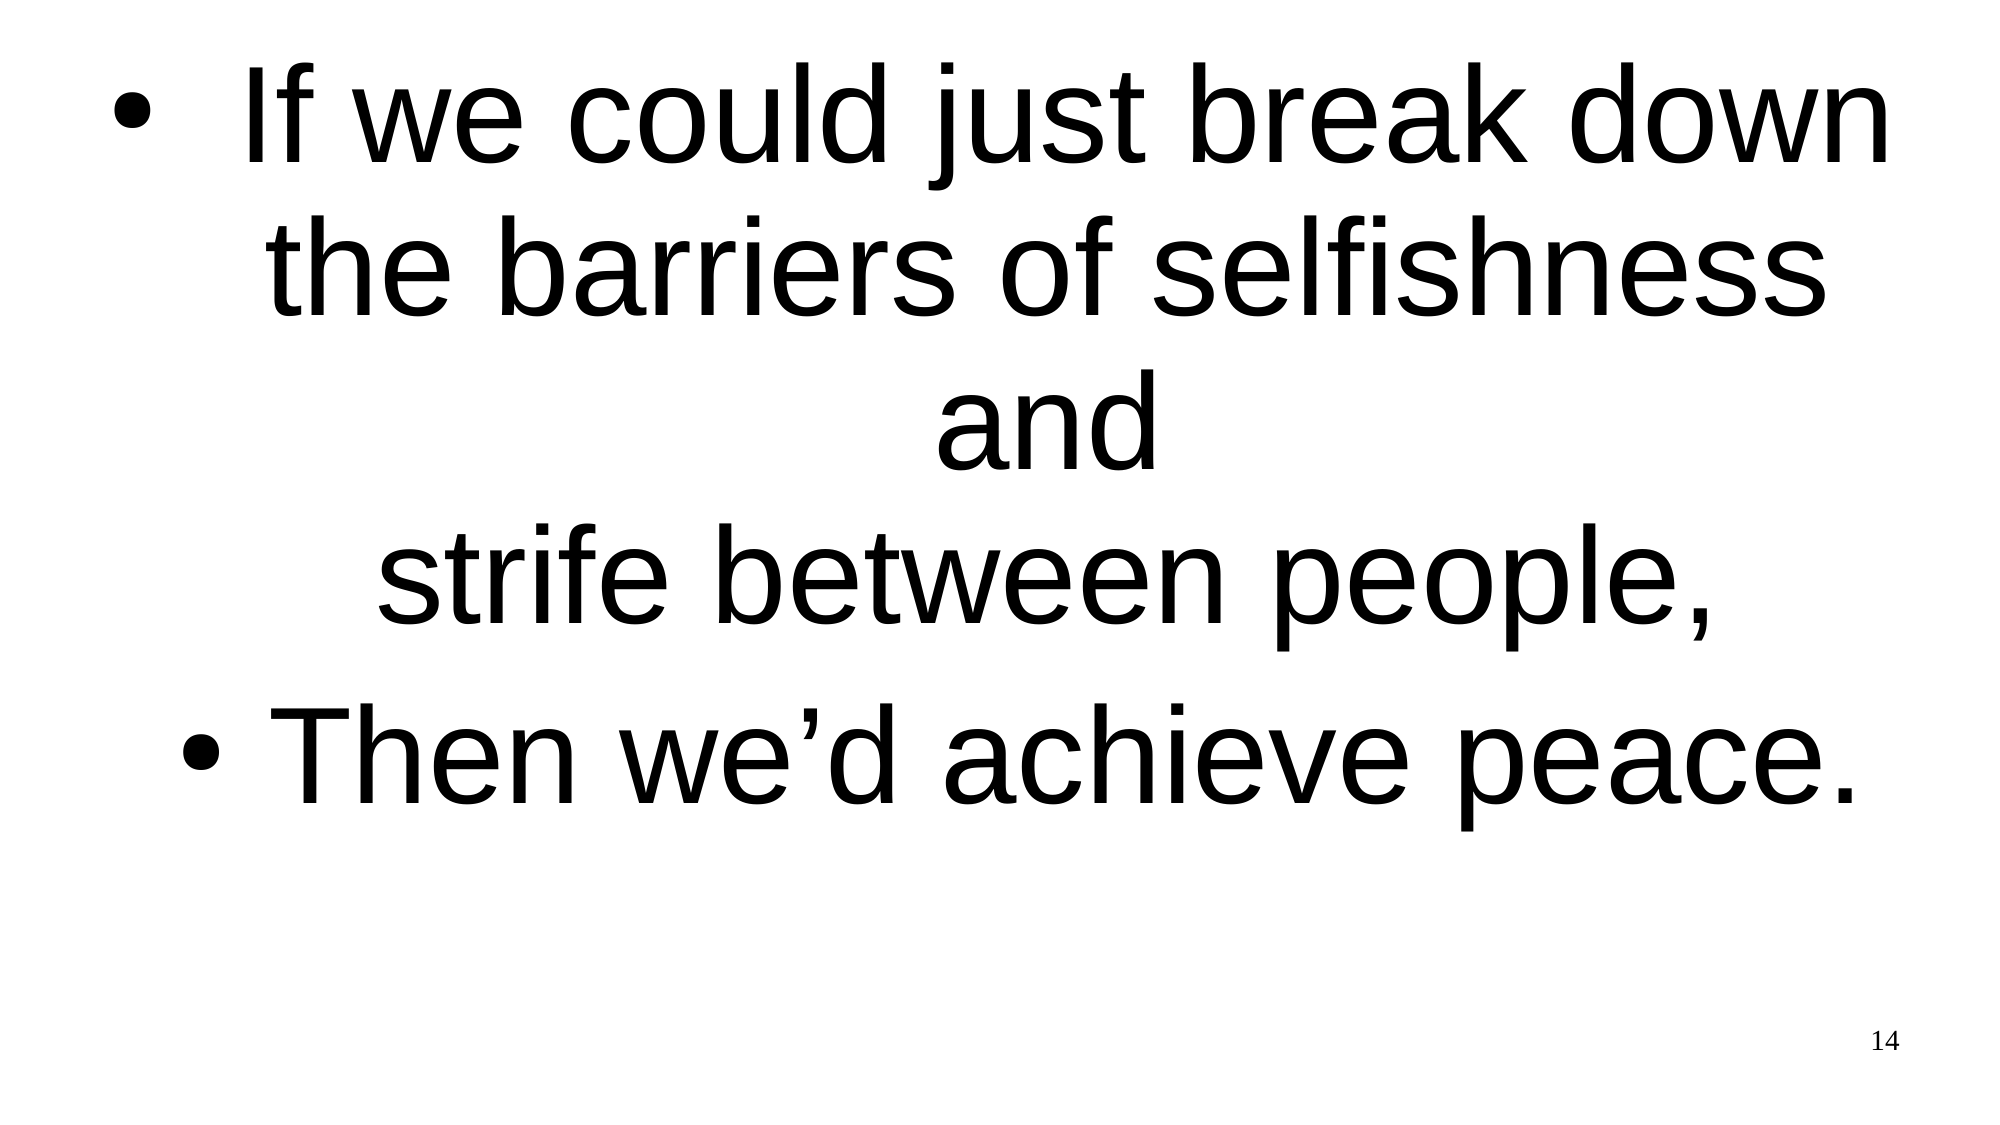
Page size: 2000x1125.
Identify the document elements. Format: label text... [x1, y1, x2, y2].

list If we could just break down the barriers of selfishness and strife between people, Then we’d achieve peace. [37, 37, 1988, 1088]
